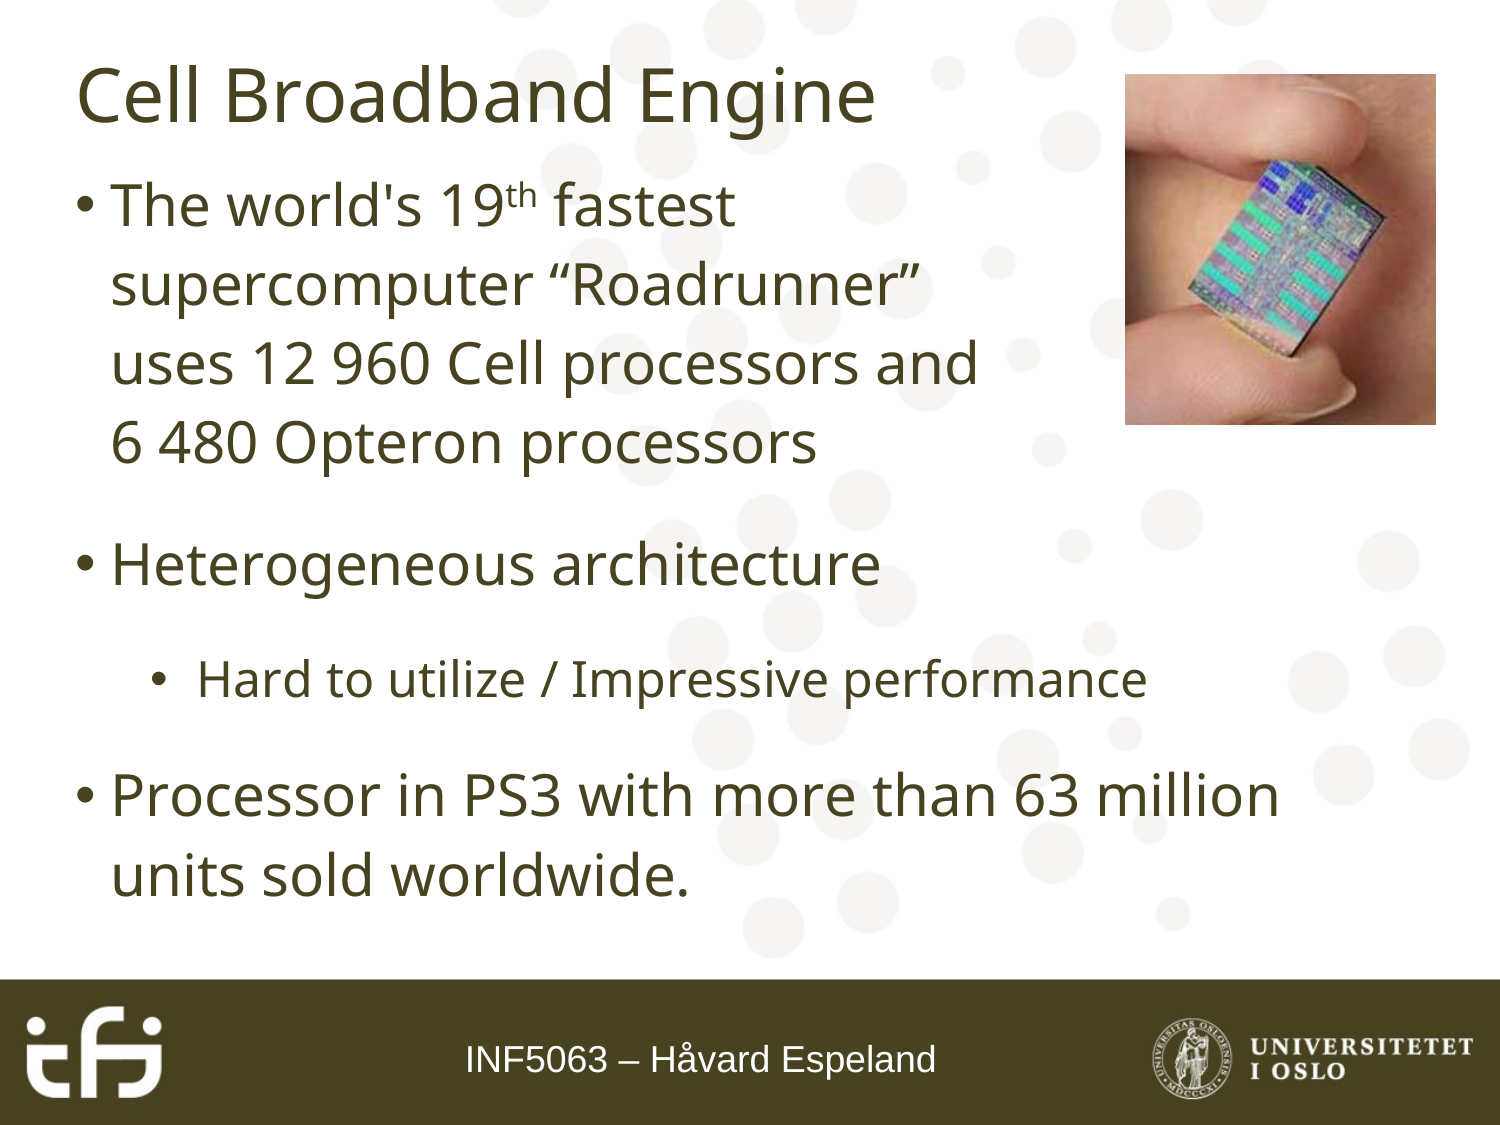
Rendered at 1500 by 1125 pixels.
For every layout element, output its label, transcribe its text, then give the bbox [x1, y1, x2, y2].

picture [0, 0, 1500, 1125]
title Cell Broadband Engine [75, 40, 1426, 146]
list The world's 19th fastest supercomputer “Roadrunner” uses 12 960 Cell processors and 6 480 Opteron processors Heterogeneous architecture Hard to utilize / Impressive performance Processor in PS3 with more than 63 million units sold worldwide. [75, 163, 1426, 900]
